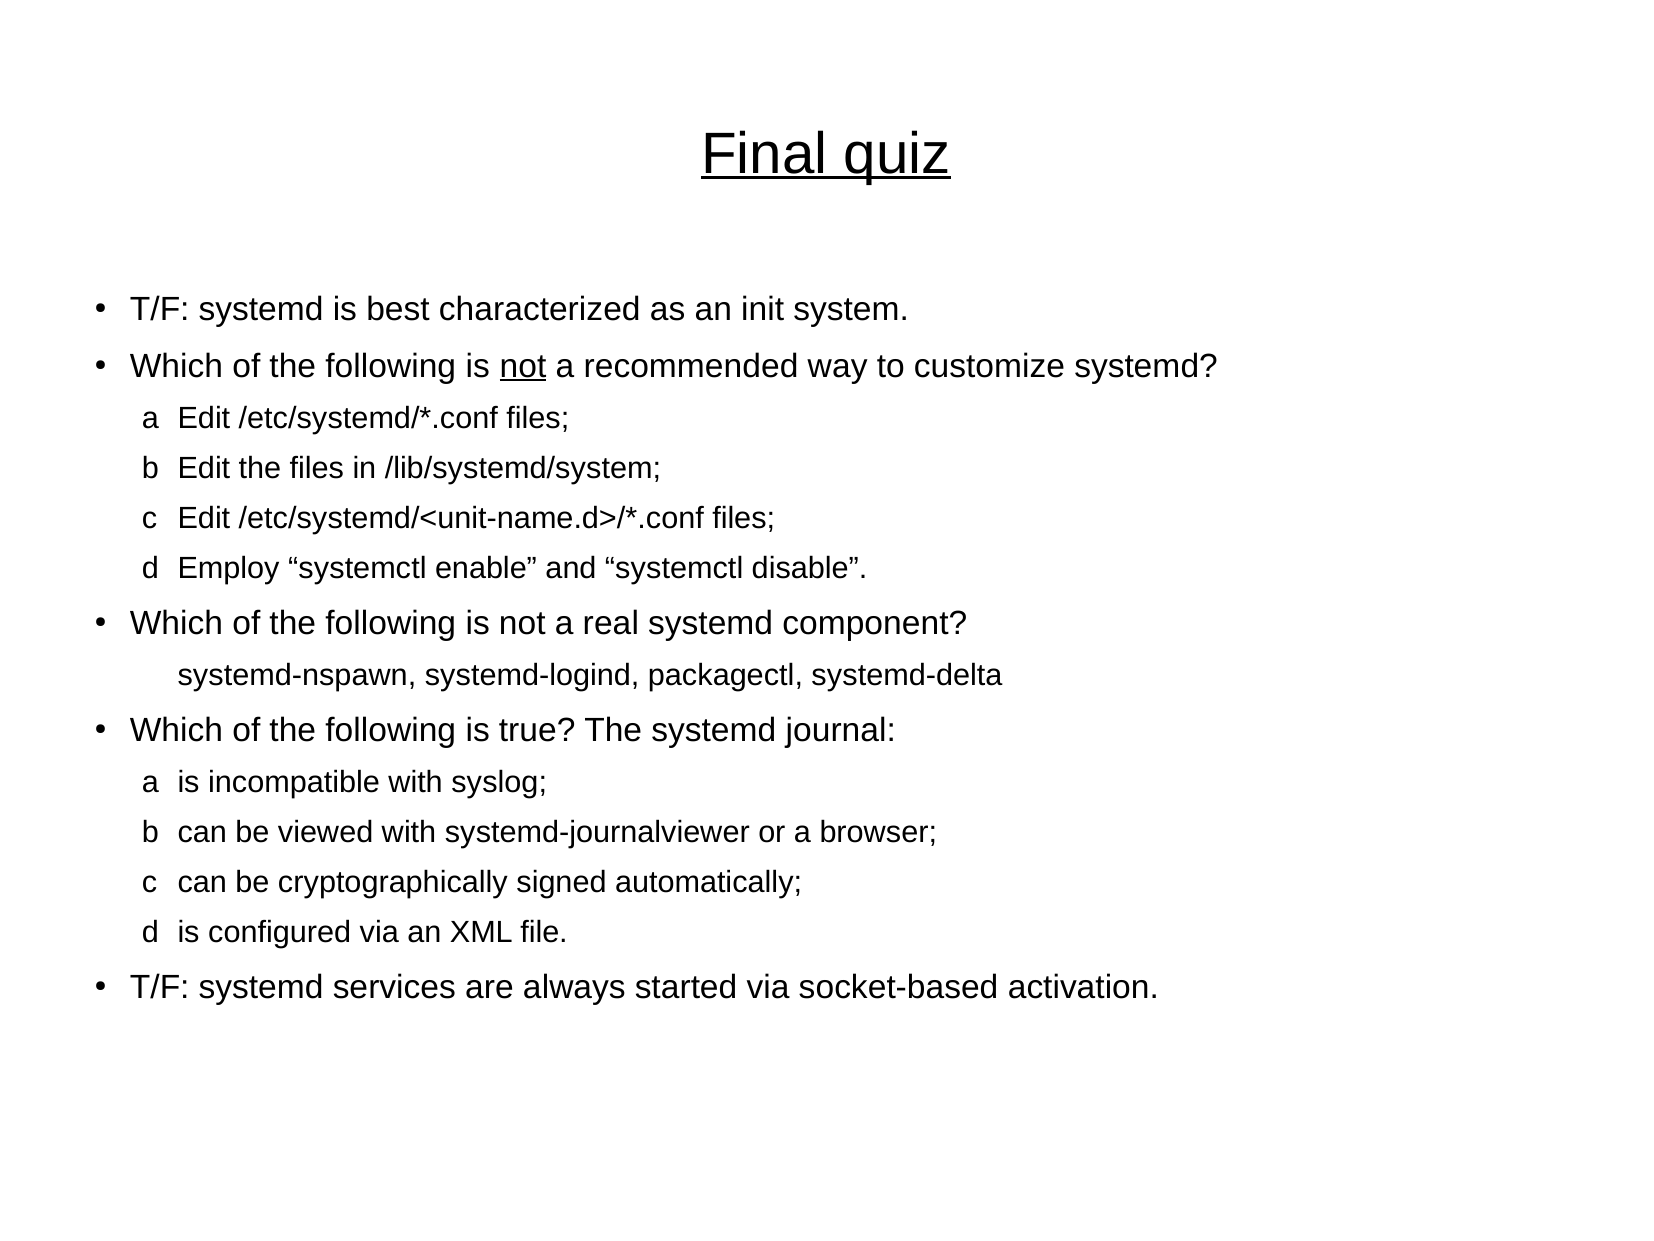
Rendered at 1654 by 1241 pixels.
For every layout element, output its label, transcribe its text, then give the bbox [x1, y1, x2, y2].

title Final quiz [82, 49, 1571, 257]
list T/F: systemd is best characterized as an init system. Which of the following is not a recommended way to customize systemd? Edit /etc/systemd/*.conf files; Edit the files in /lib/systemd/system; Edit /etc/systemd/<unit-name.d>/*.conf files; Employ “systemctl enable” and “systemctl disable”. Which of the following is not a real systemd component? systemd-nspawn, systemd-logind, packagectl, systemd-delta Which of the following is true? The systemd journal: is incompatible with syslog; can be viewed with systemd-journalviewer or a browser; can be cryptographically signed automatically; is configured via an XML file. T/F: systemd services are always started via socket-based activation. [82, 290, 1571, 1010]
